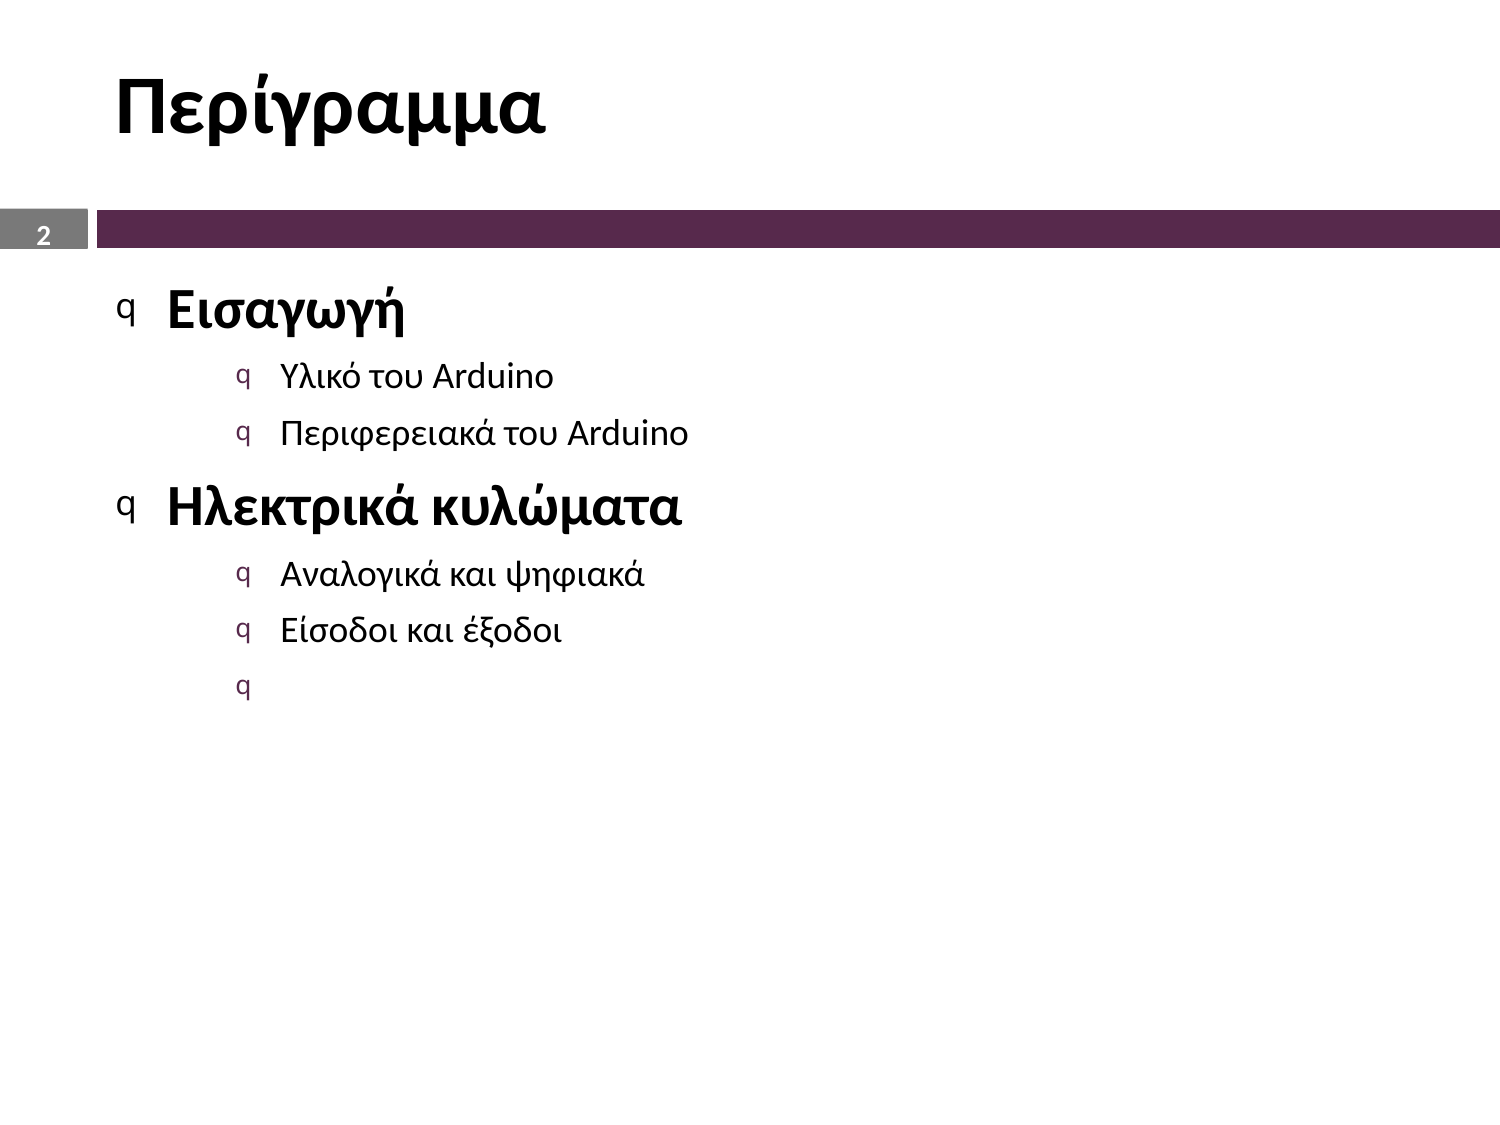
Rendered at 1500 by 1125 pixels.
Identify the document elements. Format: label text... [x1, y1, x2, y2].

text_box [0, 208, 88, 249]
list Εισαγωγή Υλικό του Arduino Περιφερειακά του Arduino Ηλεκτρικά κυλώματα Aναλογικά και ψηφιακά Είσοδοι και έξοδοι [100, 262, 1438, 1000]
title Περίγραμμα [100, 19, 1438, 182]
